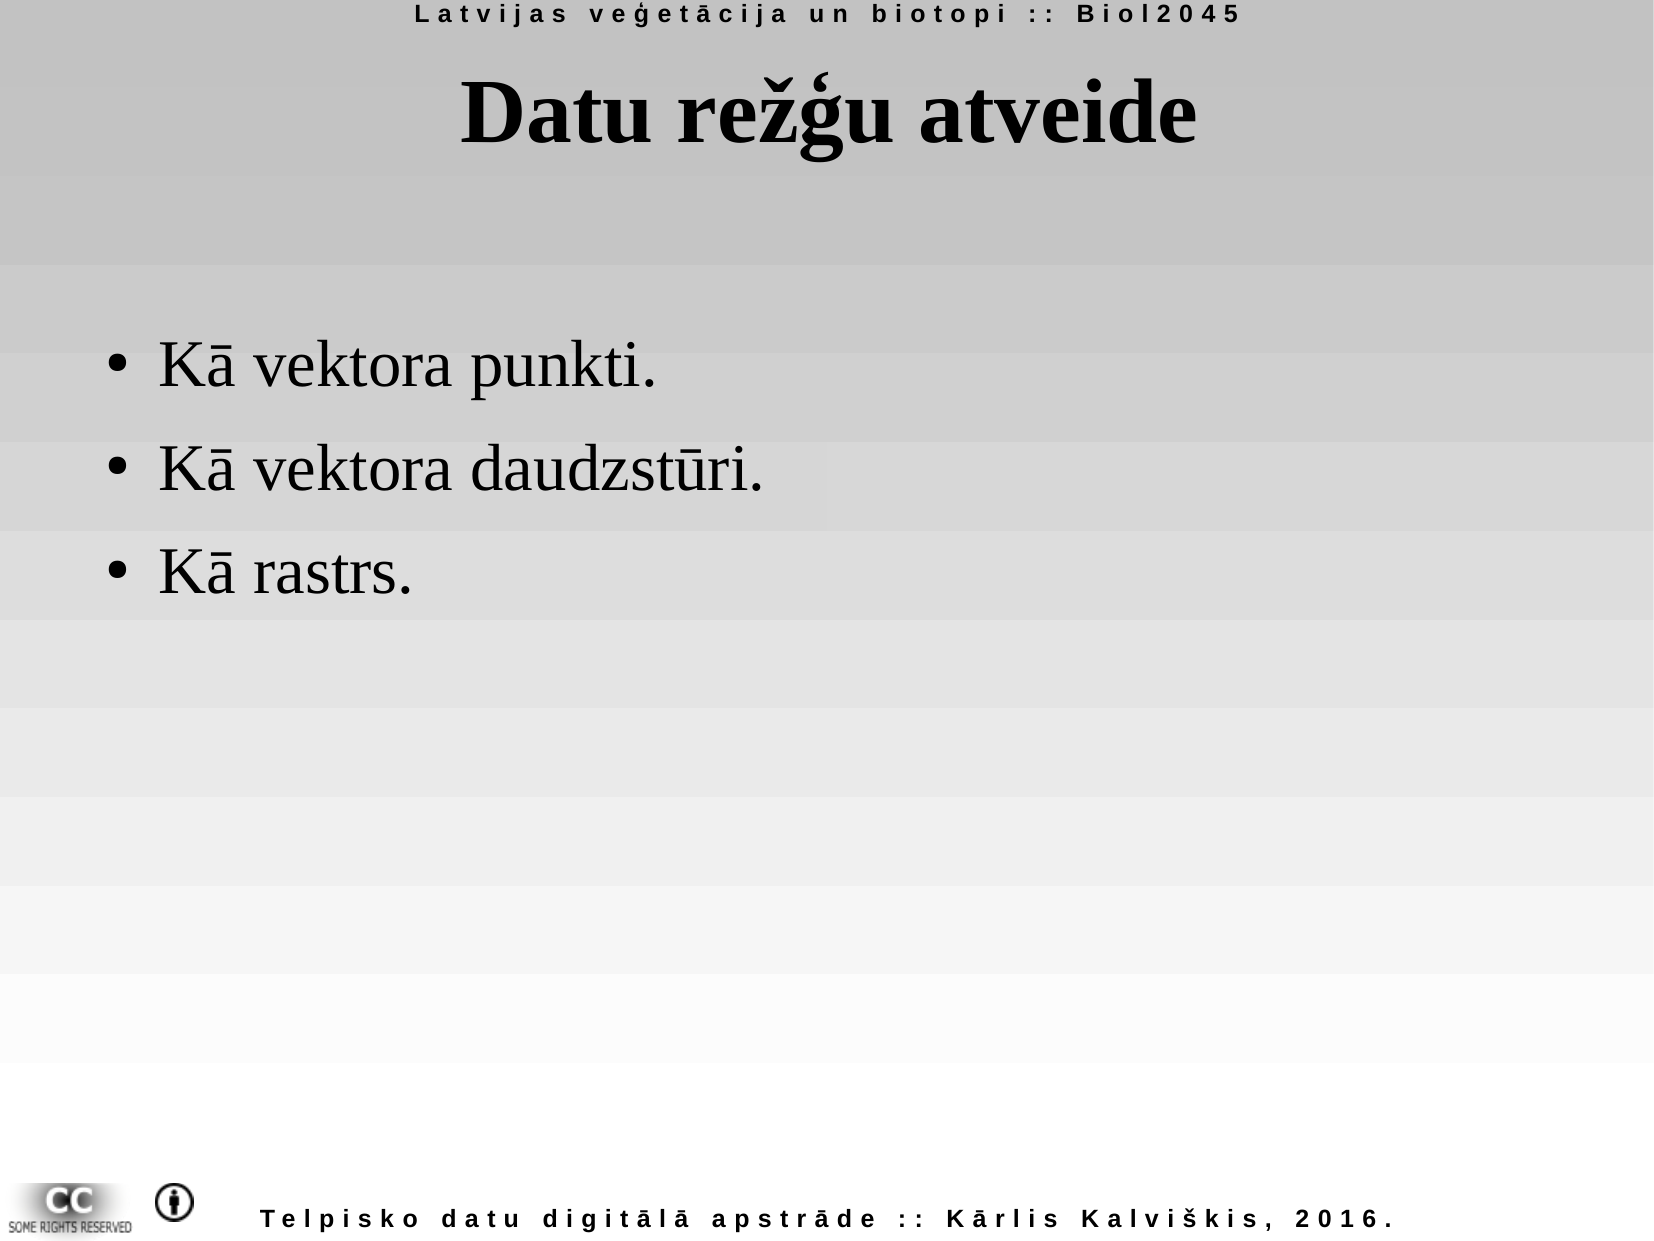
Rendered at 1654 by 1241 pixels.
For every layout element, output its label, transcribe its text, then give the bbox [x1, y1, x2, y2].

list Kā vektora punkti. Kā vektora daudzstūri. Kā rastrs. [87, 327, 1602, 1047]
picture [0, 0, 1654, 1241]
title Datu režģu atveide [34, 61, 1626, 296]
